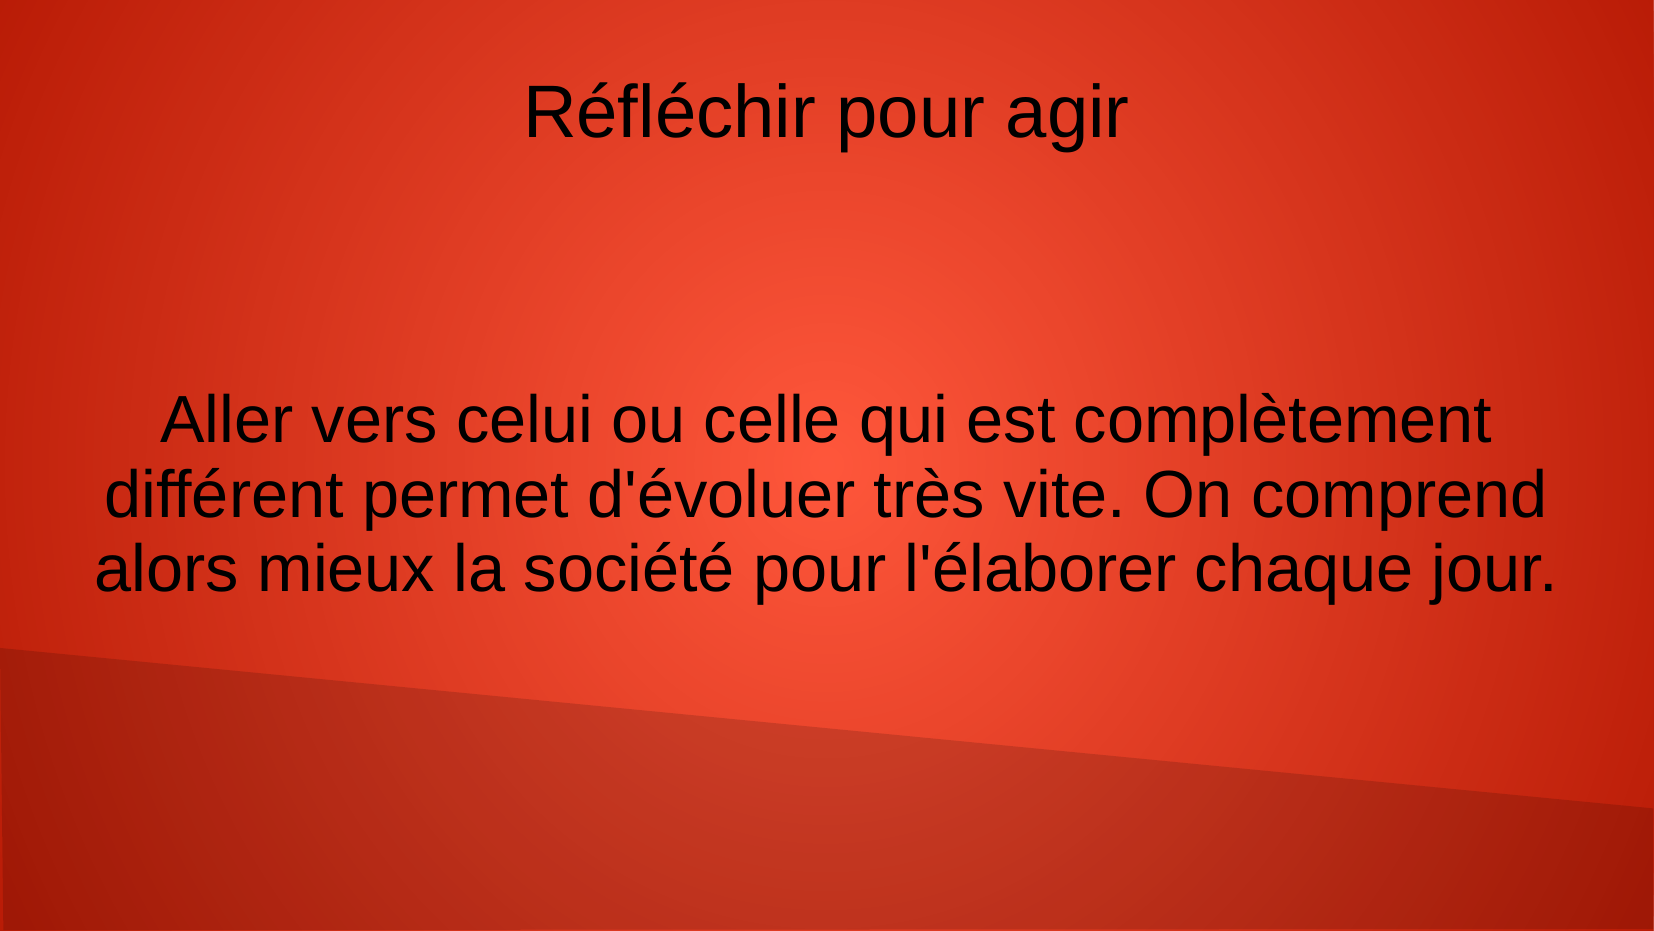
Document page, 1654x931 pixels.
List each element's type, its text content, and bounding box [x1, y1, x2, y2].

title Réfléchir pour agir [82, 35, 1571, 189]
subtitle Aller vers celui ou celle qui est complètement différent permet d'évoluer très vite. On comprend alors mieux la société pour l'élaborer chaque jour. [82, 224, 1571, 764]
